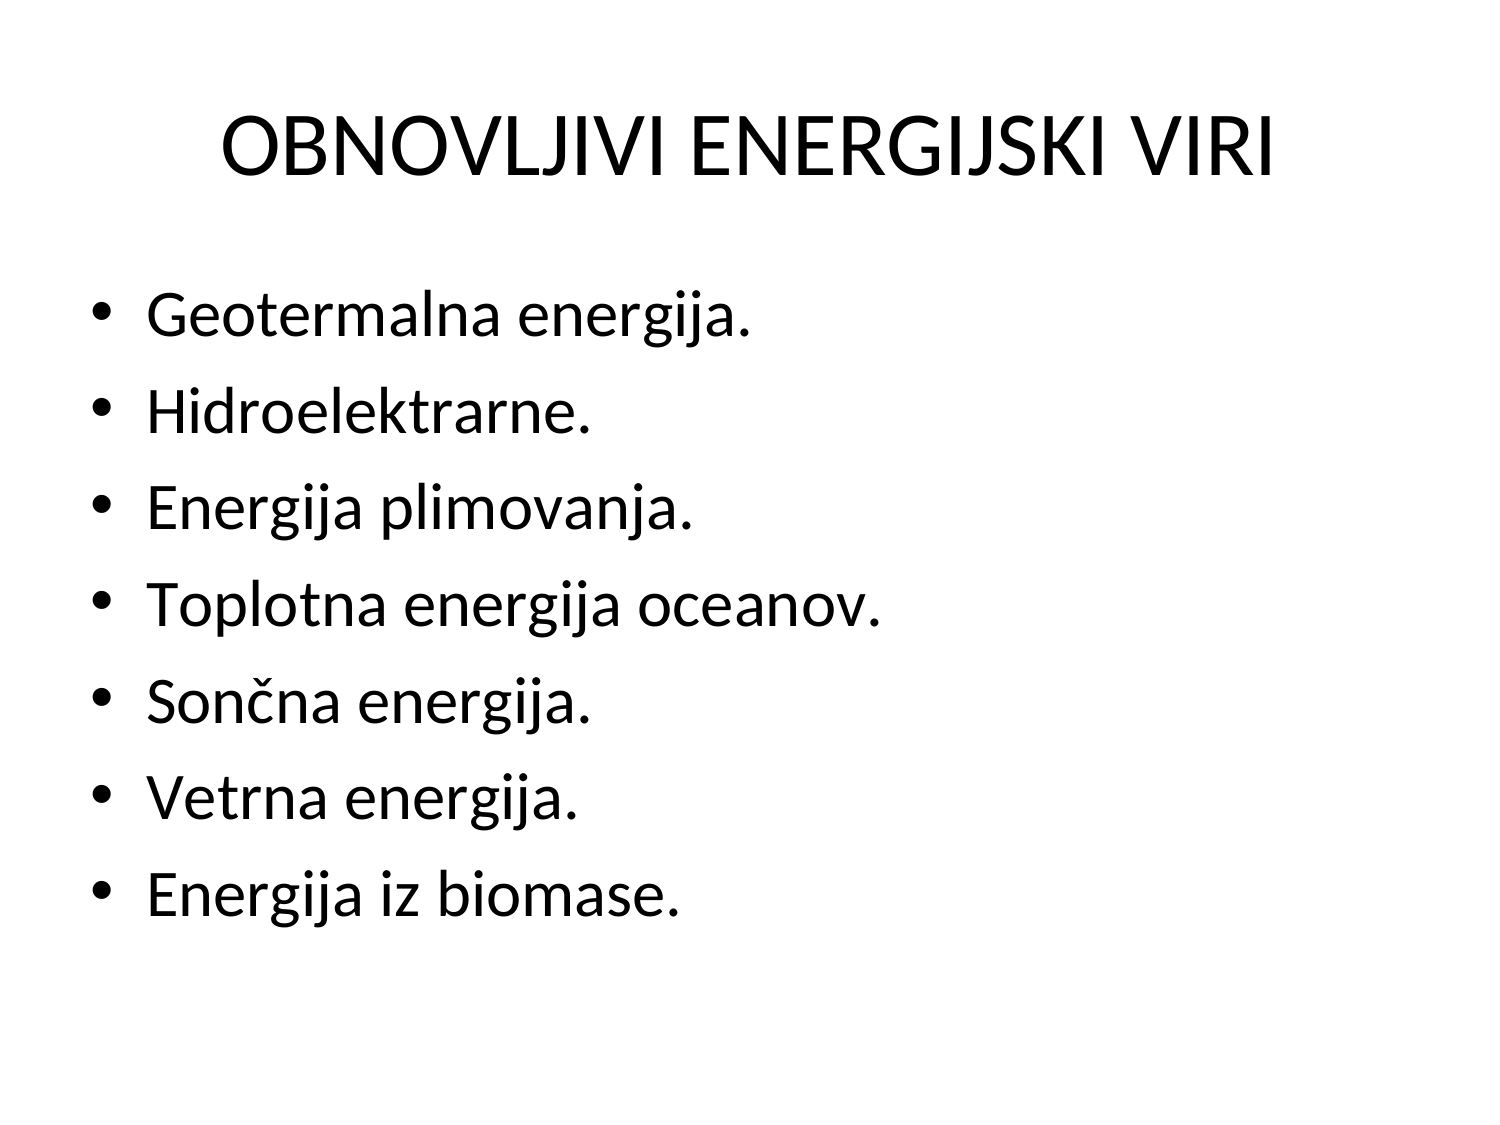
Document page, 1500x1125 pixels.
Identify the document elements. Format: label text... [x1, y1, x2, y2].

text_box OBNOVLJIVI ENERGIJSKI VIRI [75, 45, 1426, 233]
text_box Geotermalna energija. Hidroelektrarne. Energija plimovanja. Toplotna energija oceanov. Sončna energija. Vetrna energija. Energija iz biomase. [75, 262, 1426, 1125]
